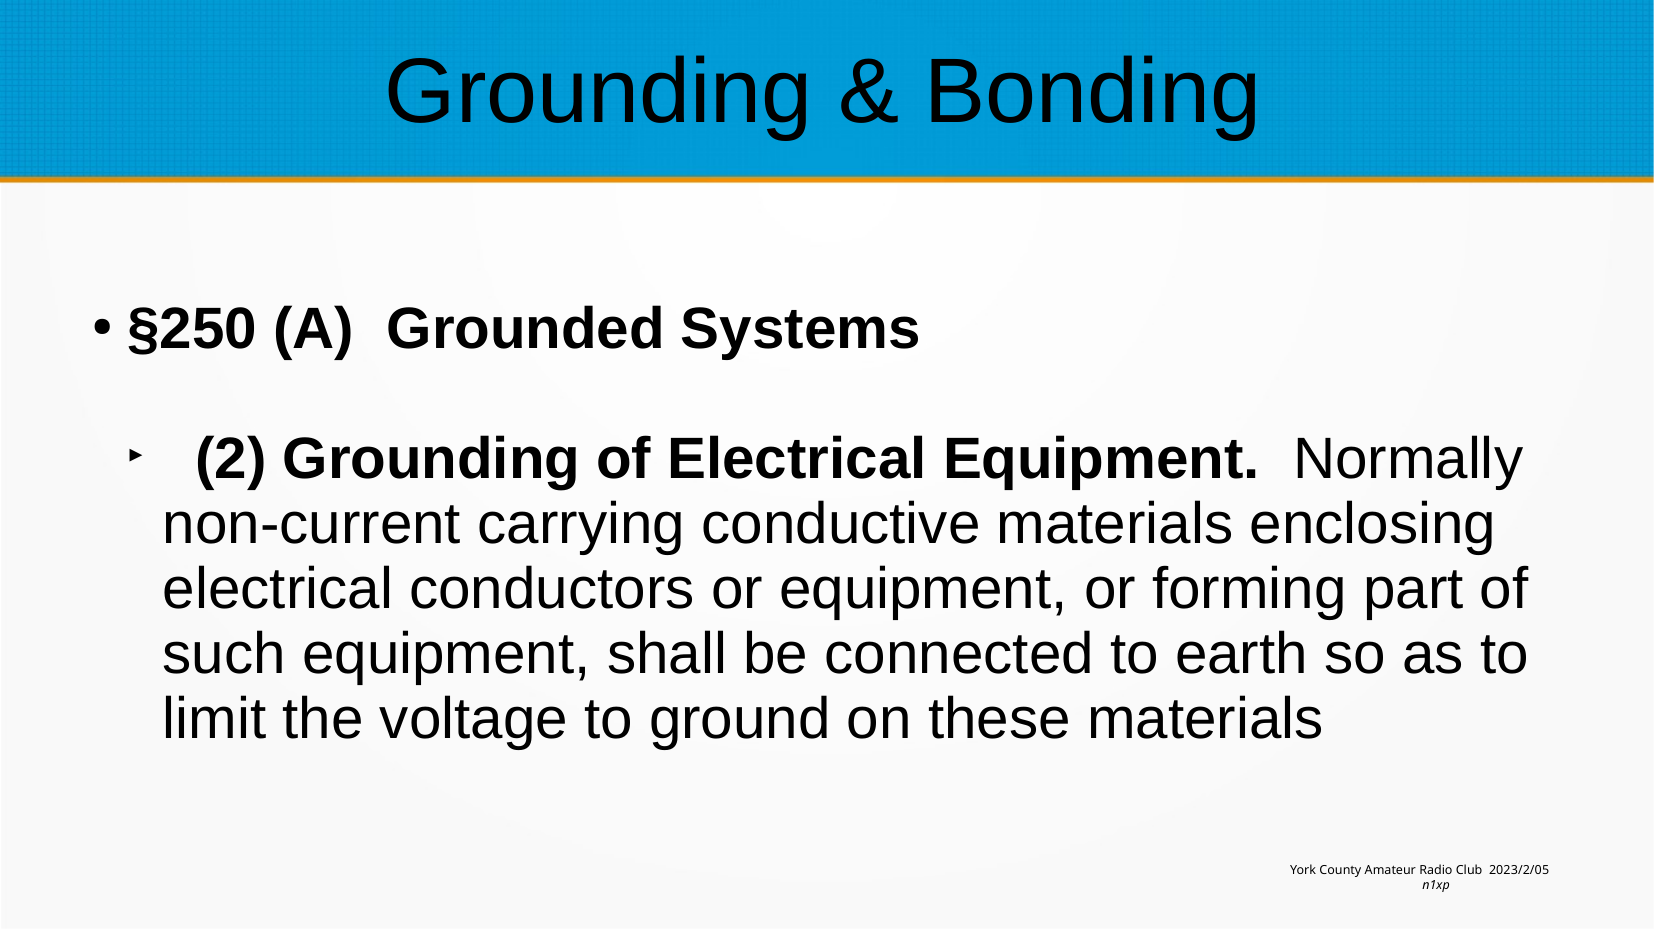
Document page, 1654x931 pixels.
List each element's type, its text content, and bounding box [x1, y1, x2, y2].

picture [0, 175, 1654, 931]
text_box York County Amateur Radio Club 2023/2/05 n1xp [1284, 856, 1588, 897]
text_box §250 (A) Grounded Systems (2) Grounding of Electrical Equipment. Normally non-current carrying conductive materials enclosing electrical conductors or equipment, or forming part of such equipment, shall be connected to earth so as to limit the voltage to ground on these materials [77, 288, 1584, 884]
text_box Grounding & Bonding [201, 31, 1446, 150]
